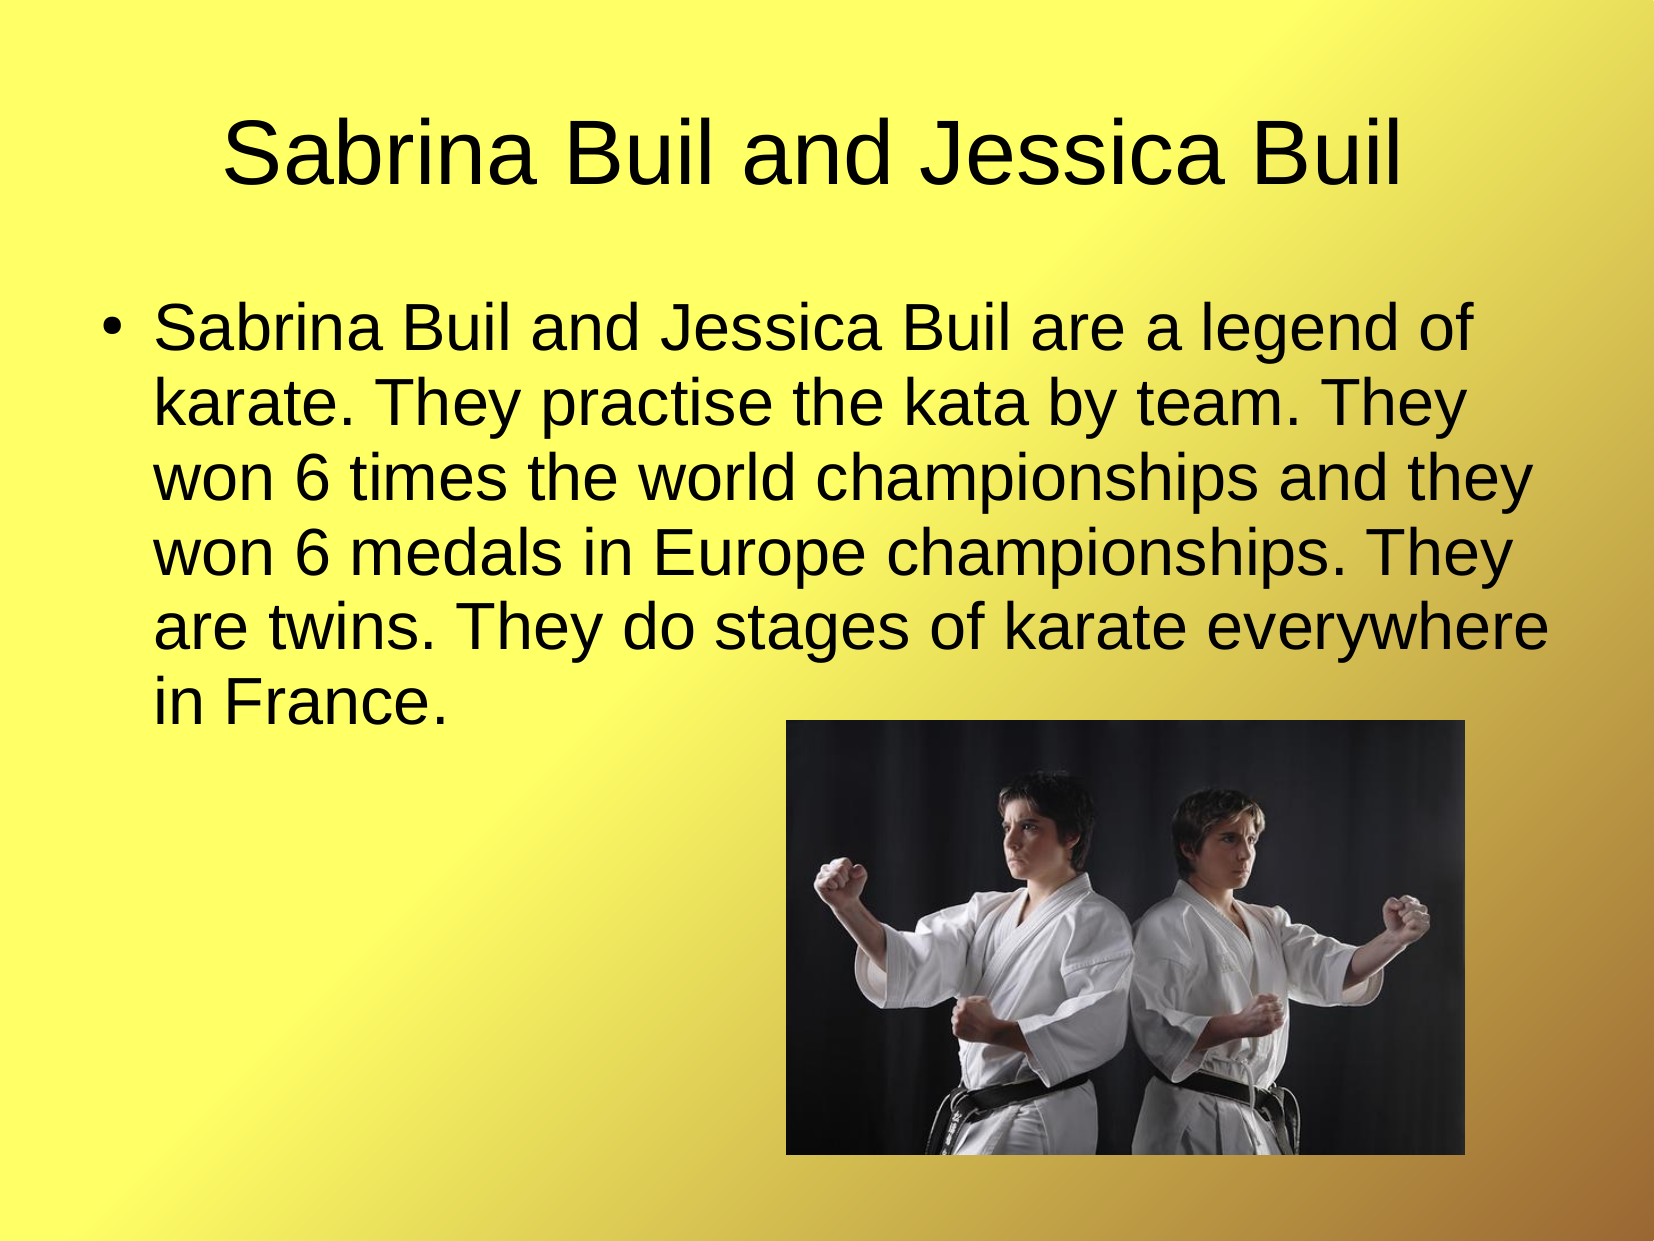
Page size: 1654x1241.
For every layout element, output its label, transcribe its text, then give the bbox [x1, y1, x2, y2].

picture [786, 720, 1465, 1155]
list Sabrina Buil and Jessica Buil are a legend of karate. They practise the kata by team. They won 6 times the world championships and they won 6 medals in Europe championships. They are twins. They do stages of karate everywhere in France. [82, 290, 1571, 1109]
title Sabrina Buil and Jessica Buil [82, 49, 1571, 257]
